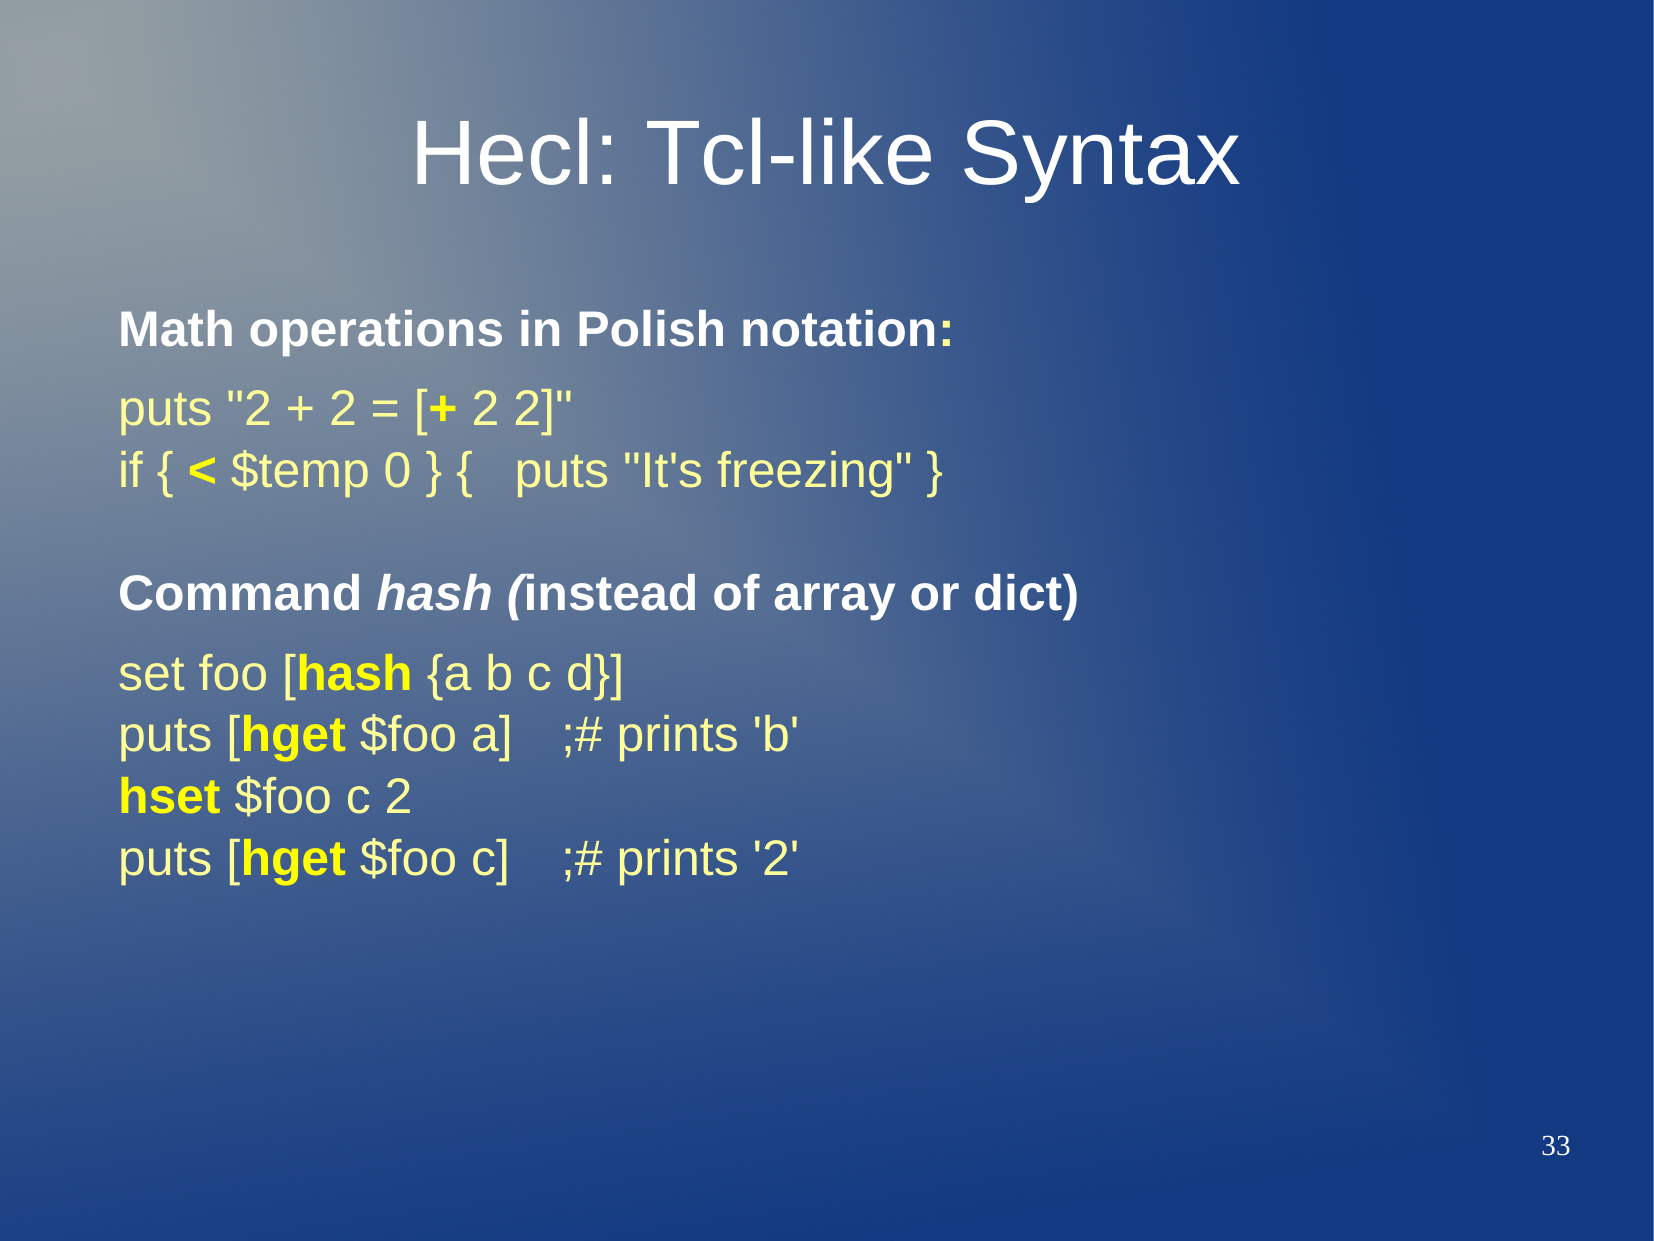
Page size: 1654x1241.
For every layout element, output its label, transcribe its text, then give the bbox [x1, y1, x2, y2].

picture [0, 0, 1654, 1241]
title Hecl: Tcl-like Syntax [82, 49, 1571, 257]
text_box Math operations in Polish notation: puts "2 + 2 = [+ 2 2]" if { < $temp 0 } { puts "It's freezing" } Command hash (instead of array or dict) set foo [hash {a b c d}] puts [hget $foo a] ;# prints 'b' hset $foo c 2 puts [hget $foo c] ;# prints '2' [118, 301, 1477, 1090]
